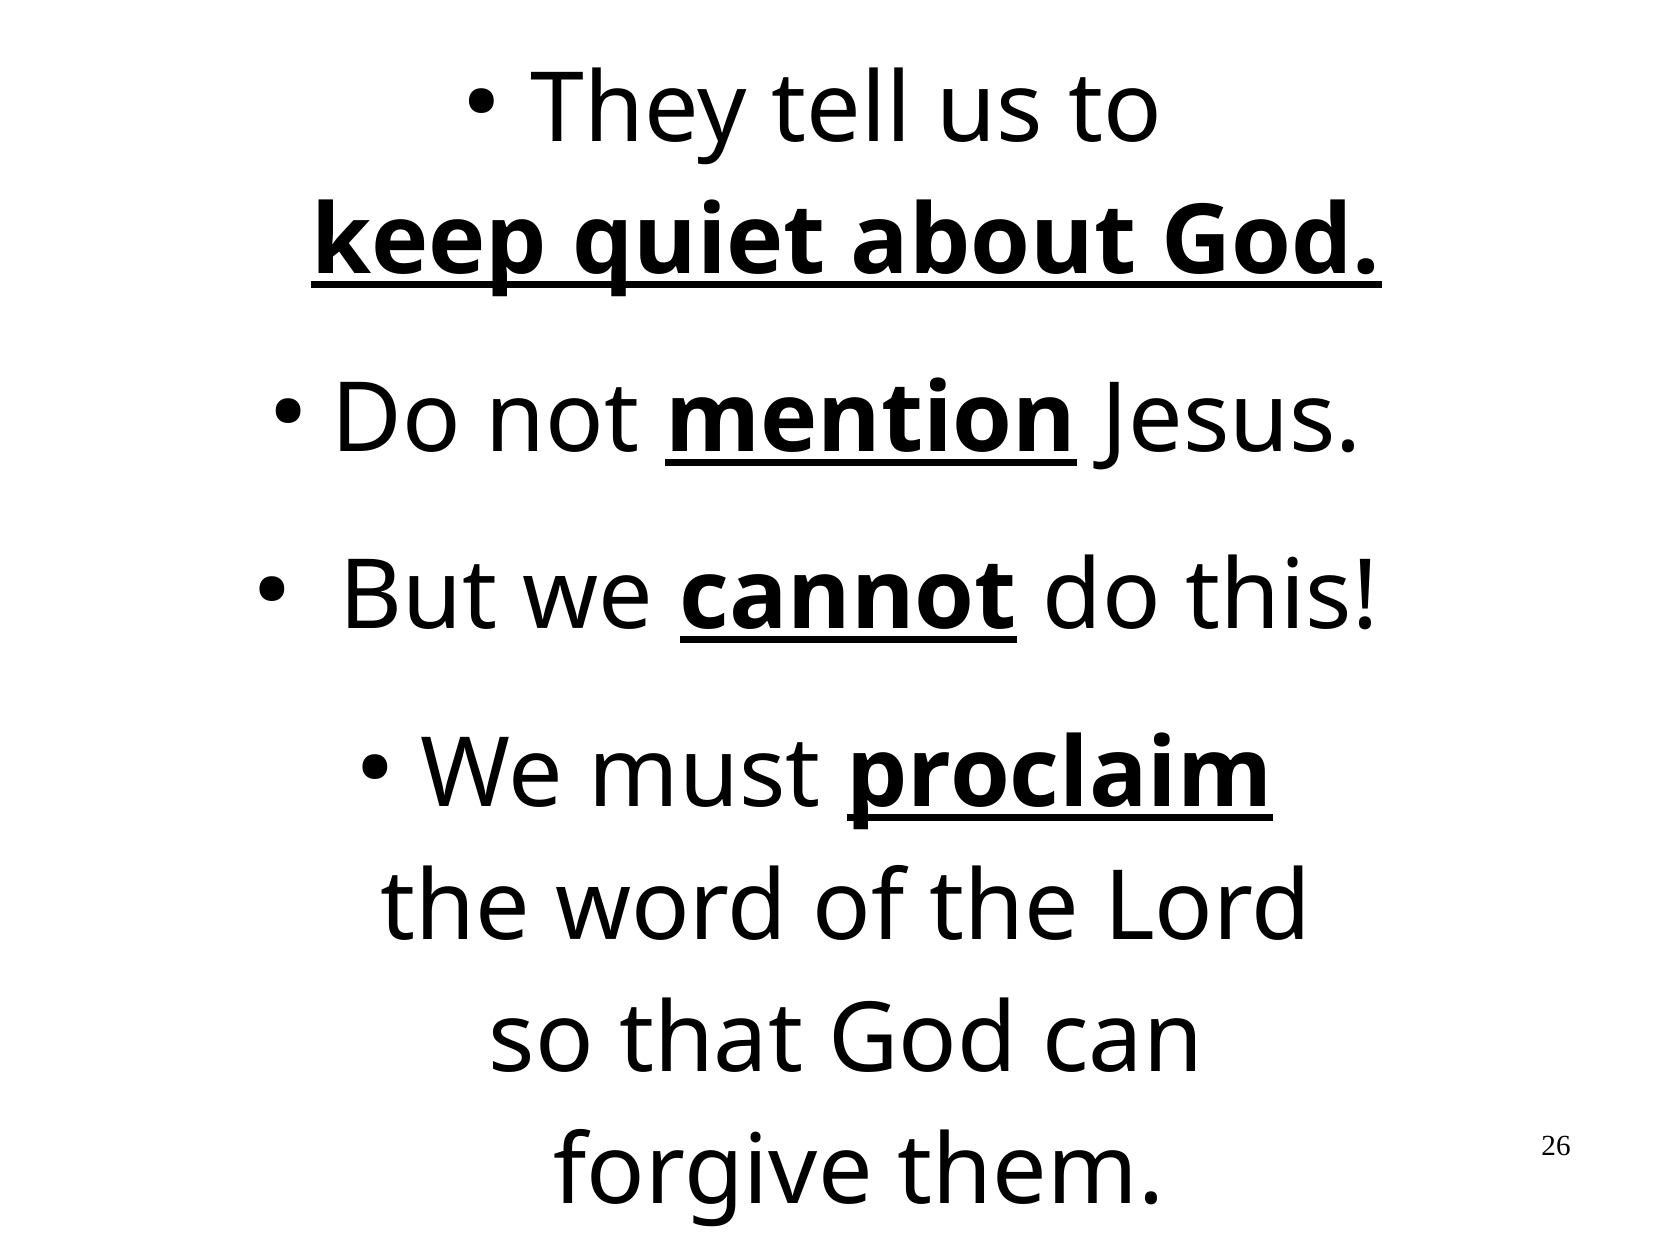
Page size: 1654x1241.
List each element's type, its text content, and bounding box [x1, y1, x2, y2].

list They tell us to keep quiet about God. Do not mention Jesus. But we cannot do this! We must proclaim the word of the Lord so that God can forgive them. [37, 37, 1613, 1238]
